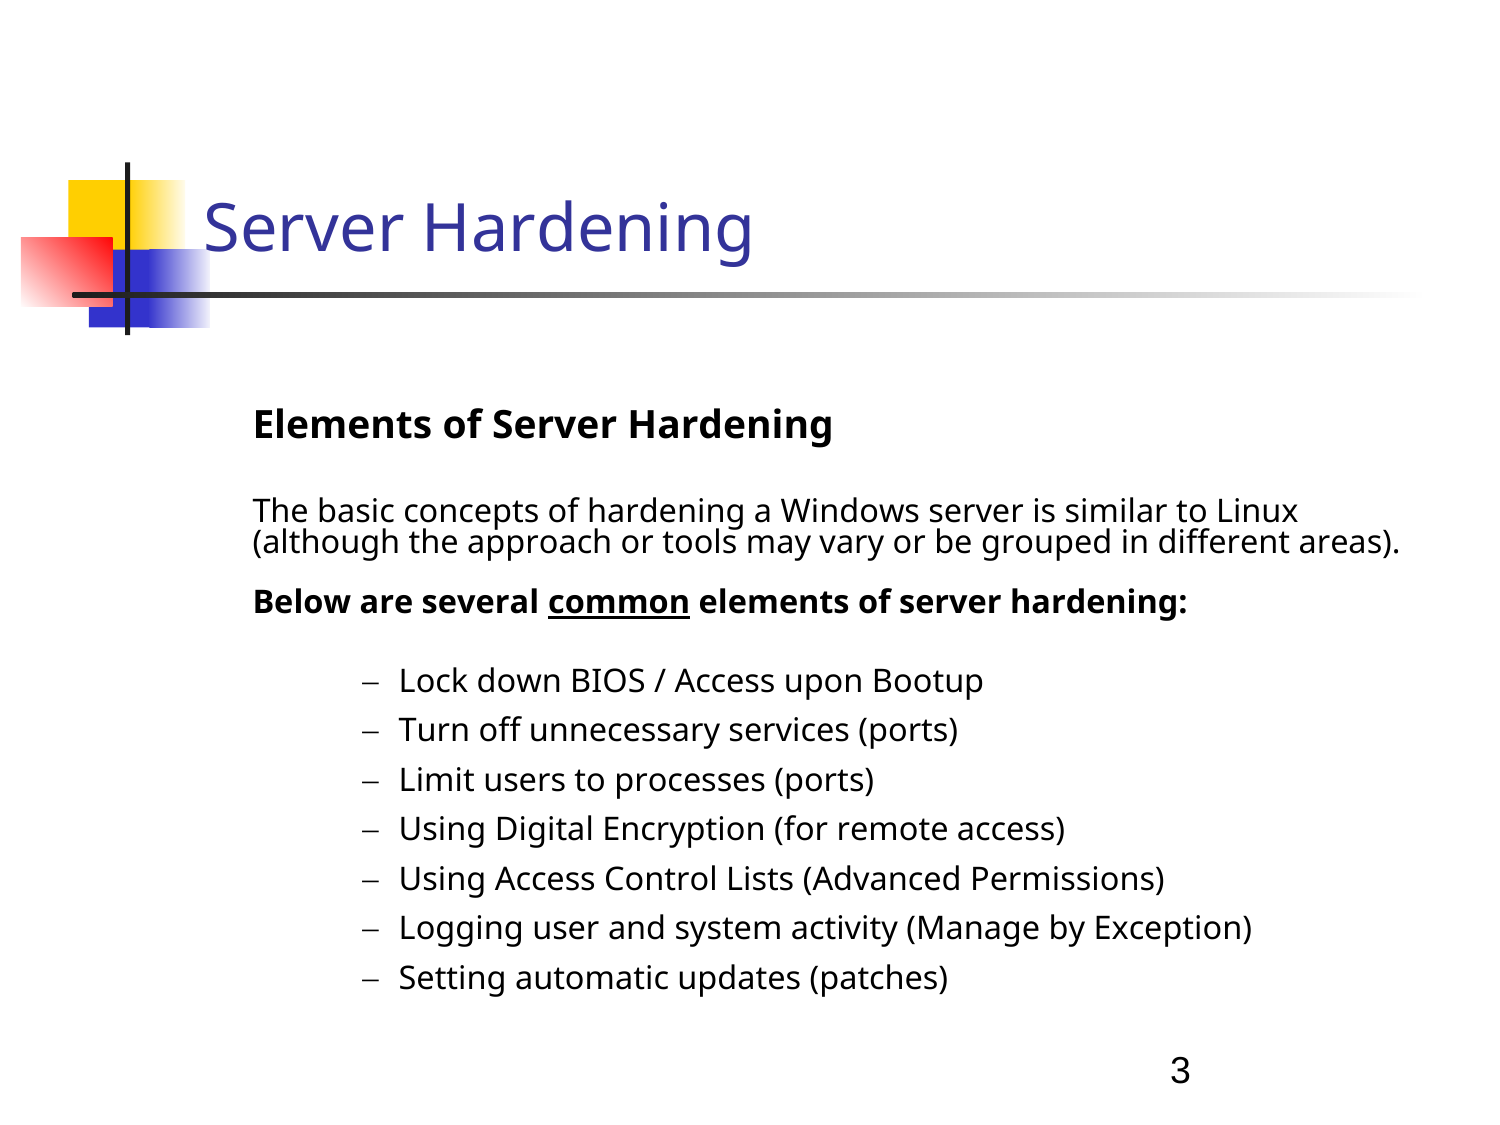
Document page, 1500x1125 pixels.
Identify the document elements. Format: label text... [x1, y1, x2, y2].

title Server Hardening [188, 35, 1468, 276]
list Elements of Server Hardening The basic concepts of hardening a Windows server is similar to Linux (although the approach or tools may vary or be grouped in different areas). Below are several common elements of server hardening: Lock down BIOS / Access upon Bootup Turn off unnecessary services (ports) Limit users to processes (ports) Using Digital Encryption (for remote access) Using Access Control Lists (Advanced Permissions) Logging user and system activity (Manage by Exception) Setting automatic updates (patches) [193, 331, 1469, 1007]
